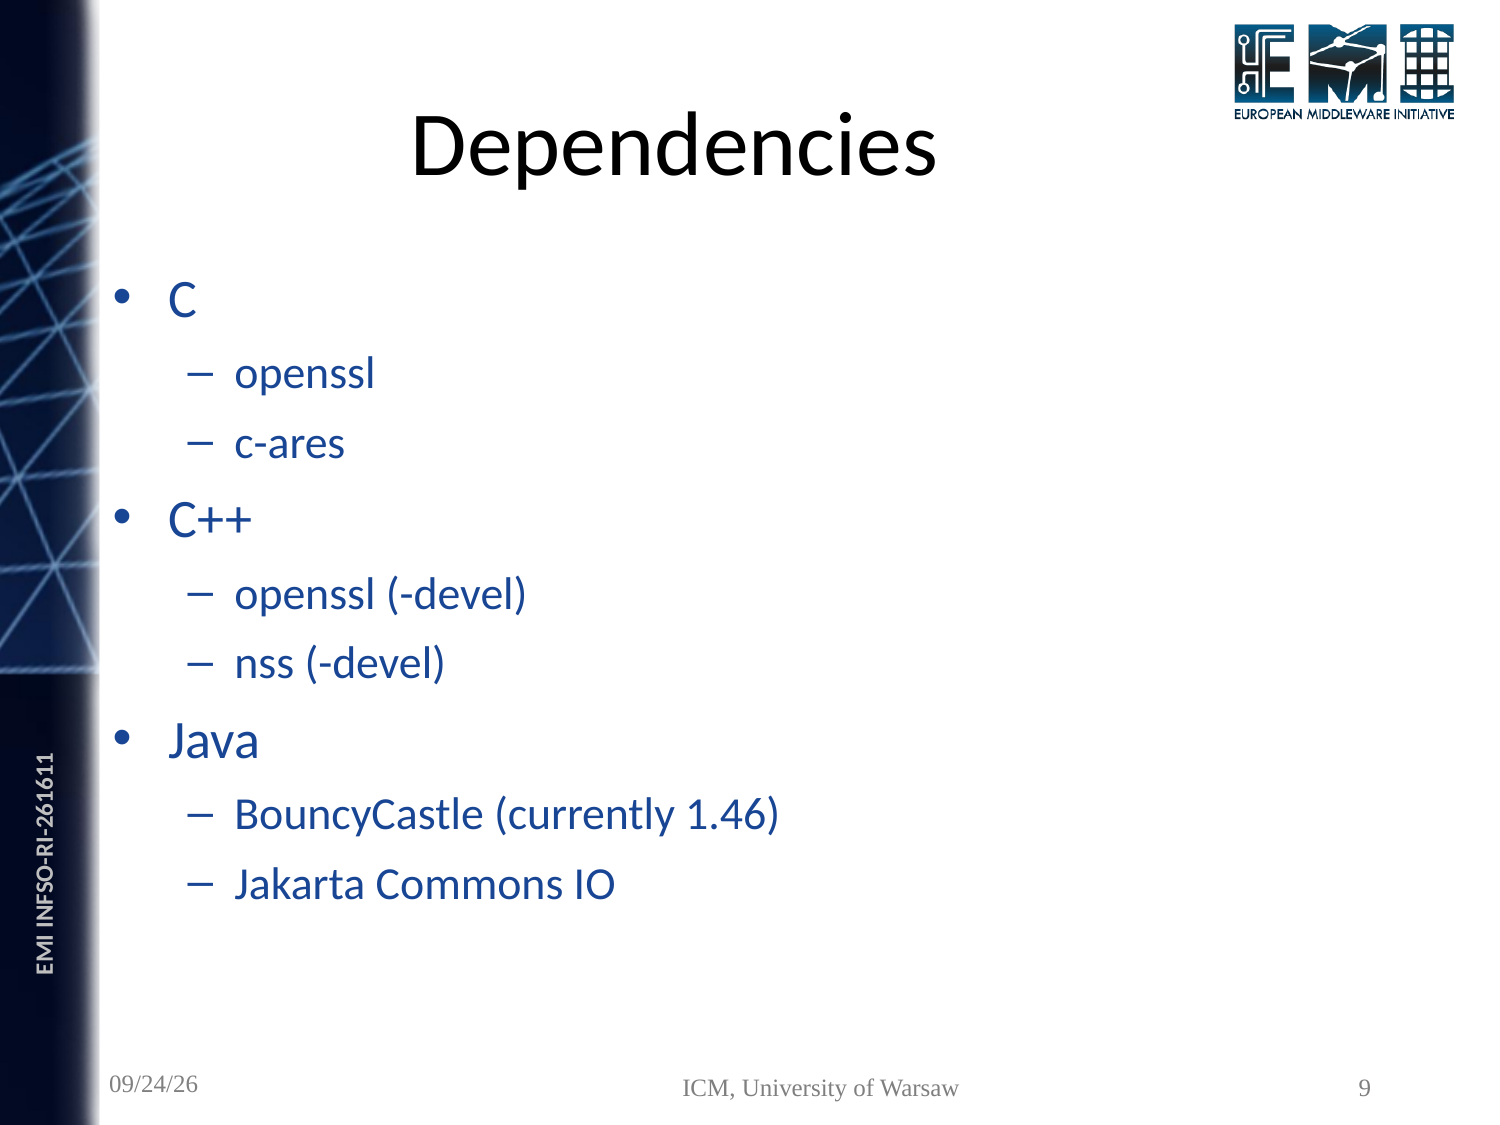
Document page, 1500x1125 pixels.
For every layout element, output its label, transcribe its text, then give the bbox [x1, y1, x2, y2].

picture [0, 0, 111, 1125]
list C openssl c-ares C++ openssl (-devel) nss (-devel) Java BouncyCastle (currently 1.46) Jakarta Commons IO [112, 263, 1425, 1006]
title Dependencies [112, 44, 1238, 233]
picture [1185, 8, 1500, 140]
